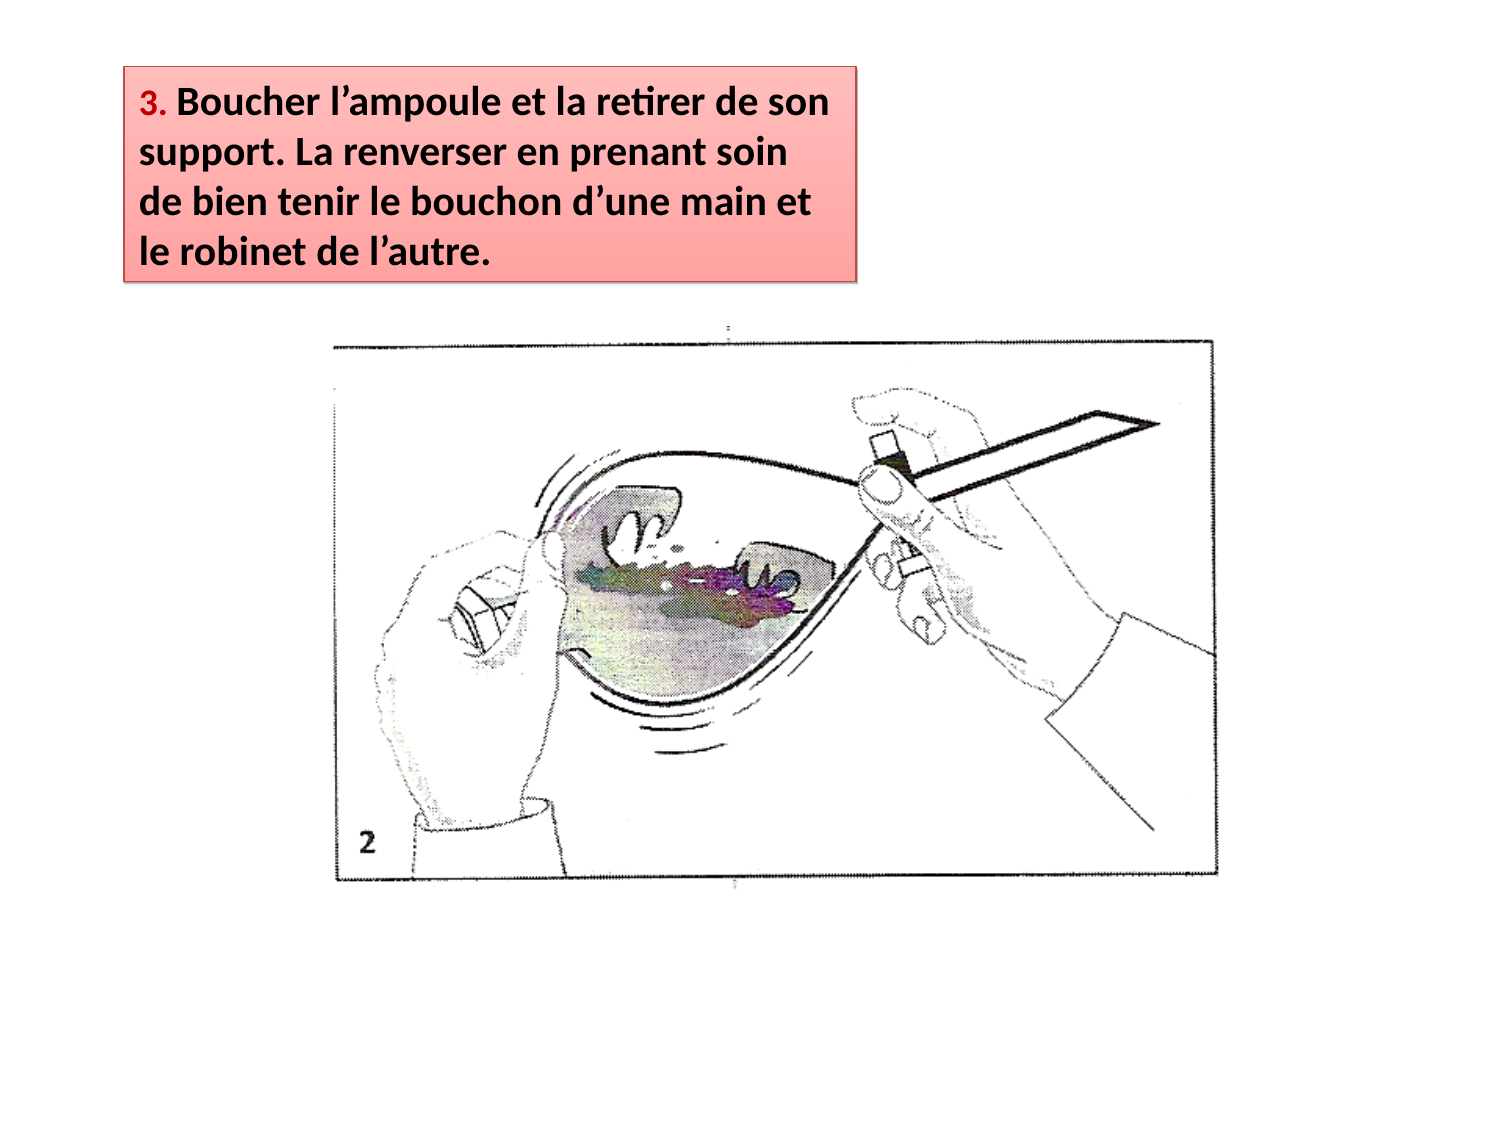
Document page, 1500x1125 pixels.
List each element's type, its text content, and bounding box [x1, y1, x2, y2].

text_box 3. Boucher l’ampoule et la retirer de son support. La renverser en prenant soin de bien tenir le bouchon d’une main et le robinet de l’autre. [123, 66, 857, 282]
picture [312, 326, 1242, 894]
